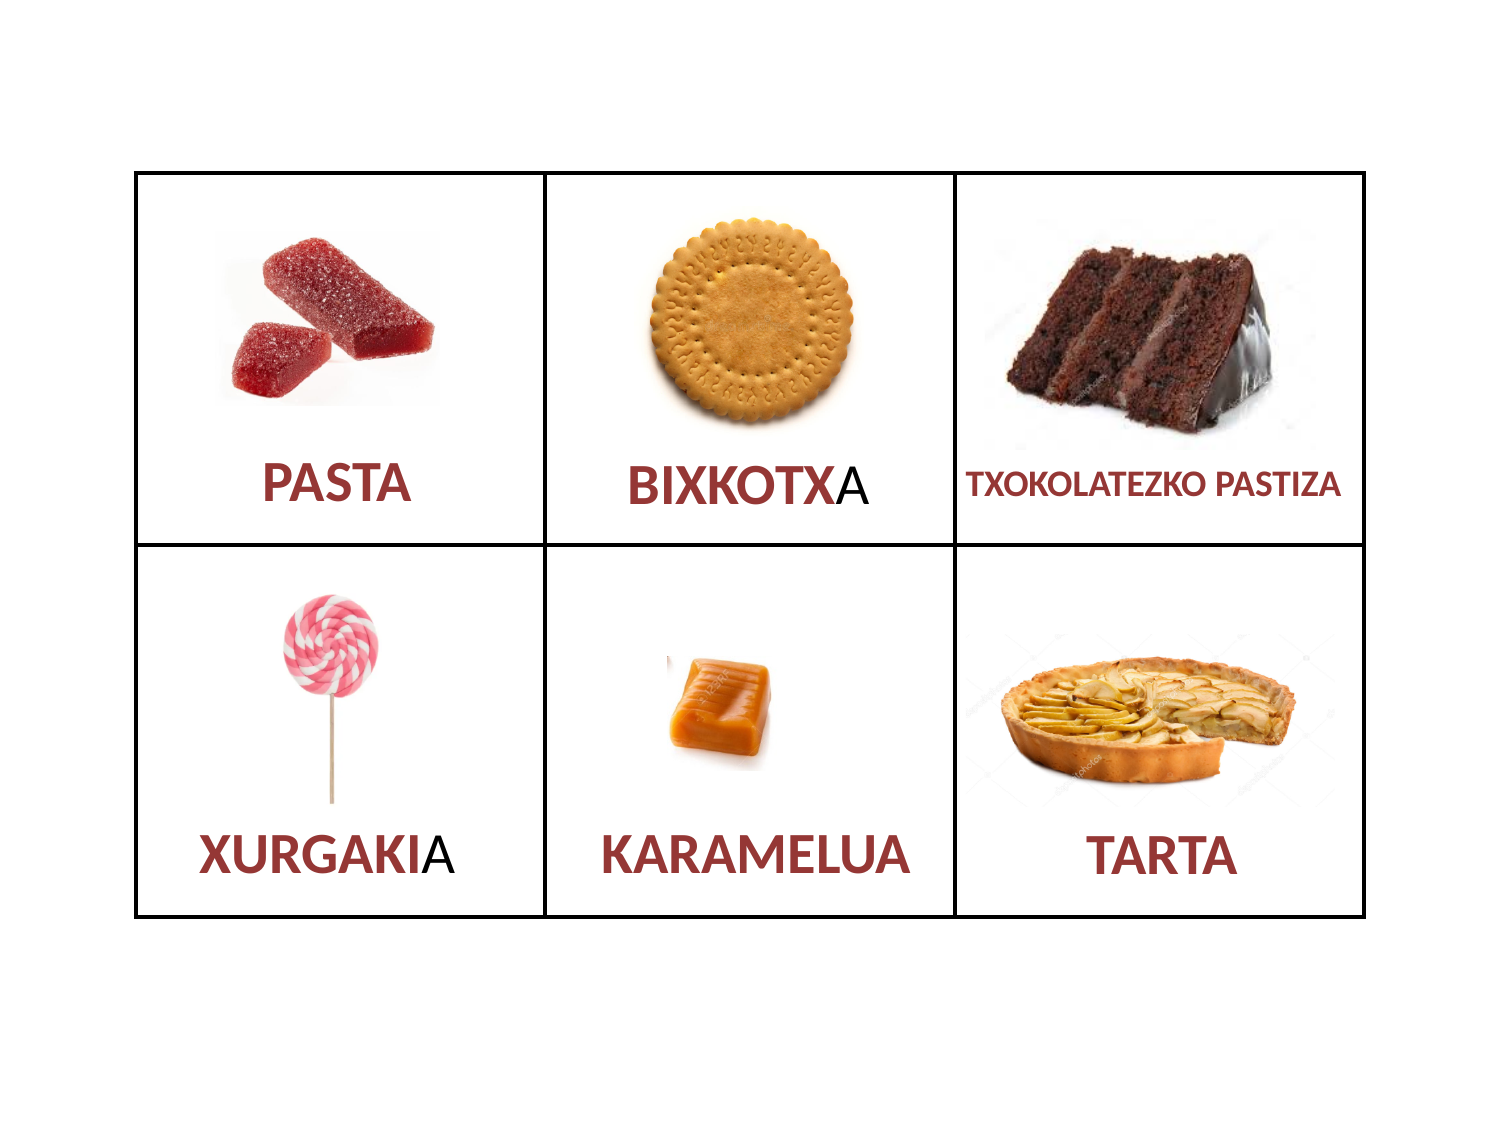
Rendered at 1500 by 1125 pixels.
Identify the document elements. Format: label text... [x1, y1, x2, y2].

picture [965, 634, 1335, 807]
table_cell [547, 547, 953, 915]
text_box TARTA [1071, 808, 1253, 894]
table_cell [138, 547, 543, 915]
text_box PASTA [248, 435, 427, 521]
text_box KARAMELUA [586, 808, 926, 893]
picture [667, 656, 789, 771]
picture [226, 586, 440, 808]
table_header [547, 175, 953, 543]
picture [215, 231, 440, 406]
text_box XURGAKIA [185, 807, 471, 893]
table_header [957, 175, 1362, 451]
table_header [138, 175, 543, 543]
text_box BIXKOTXA [612, 438, 885, 524]
table_cell [957, 547, 1362, 915]
picture [634, 206, 864, 439]
table_header [957, 512, 1362, 543]
picture [984, 219, 1316, 450]
text_box TXOKOLATEZKO PASTIZA [950, 451, 1424, 512]
